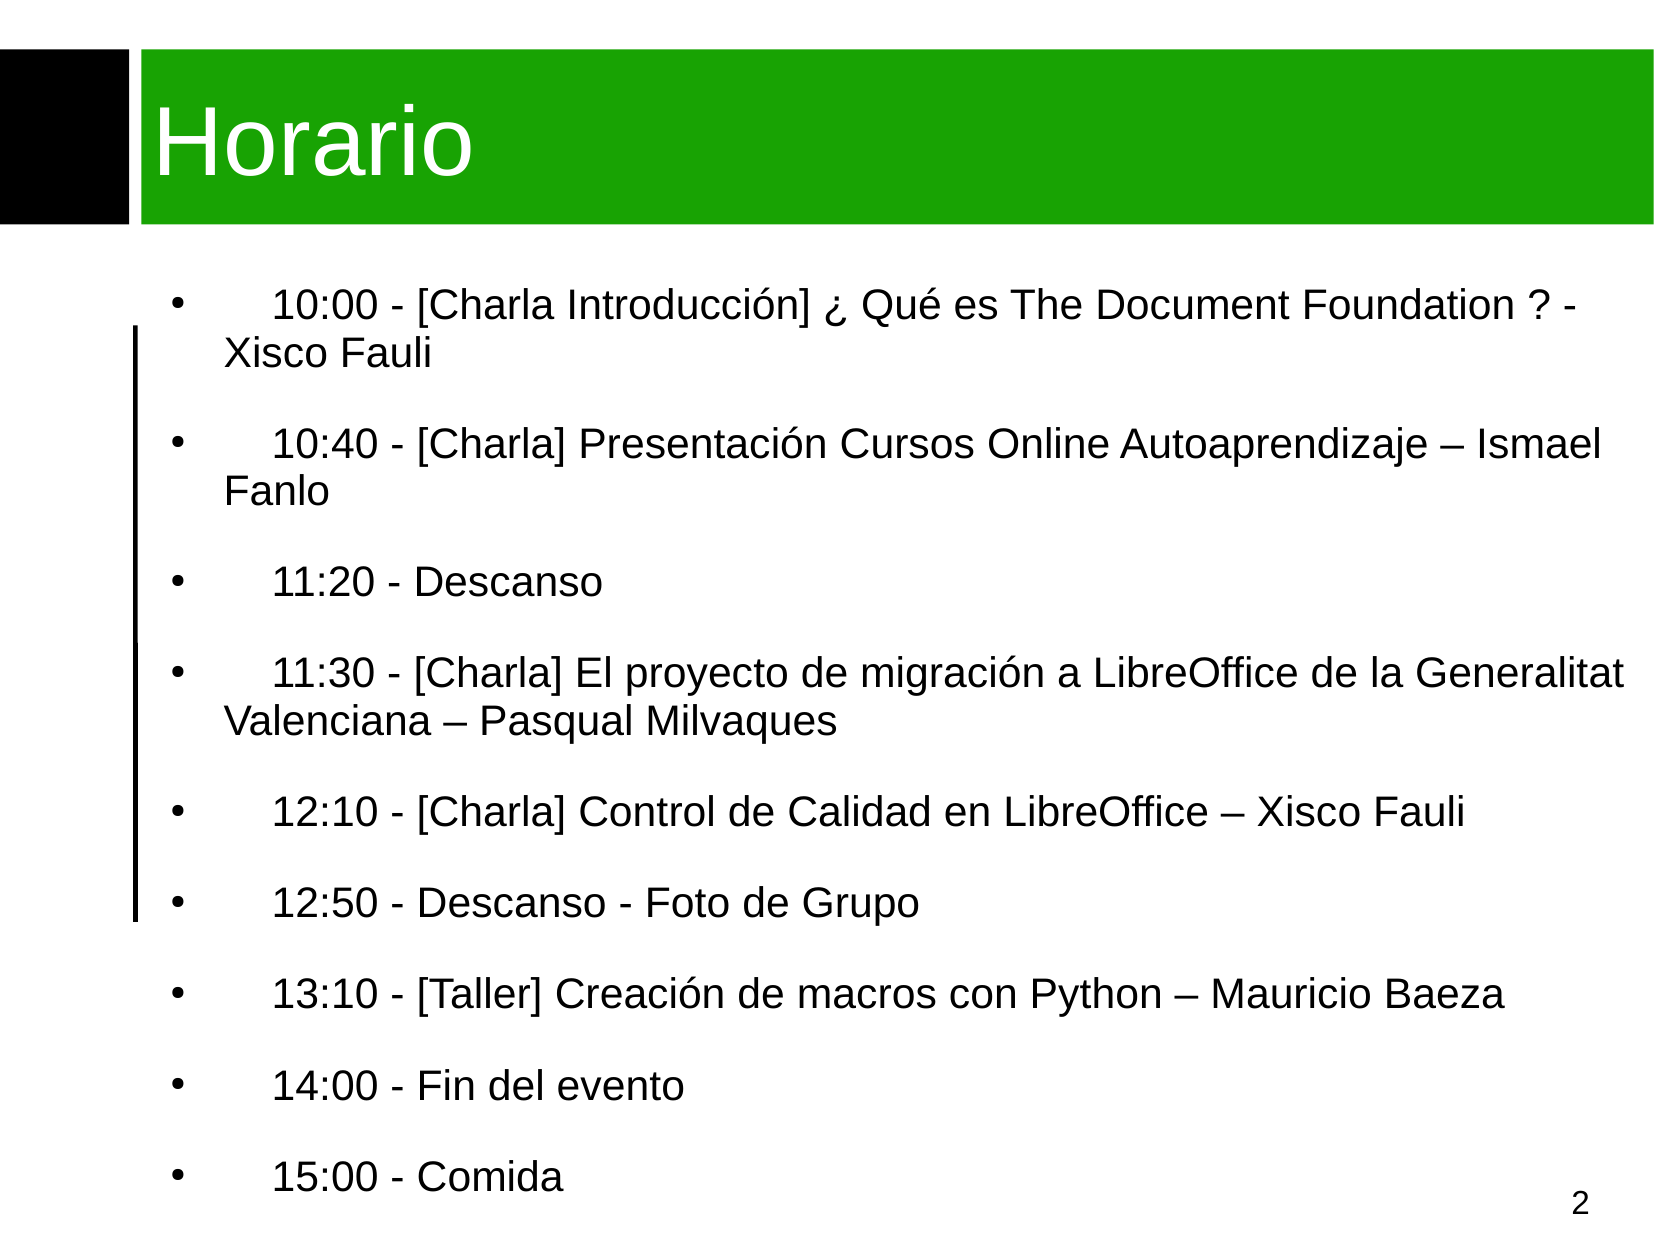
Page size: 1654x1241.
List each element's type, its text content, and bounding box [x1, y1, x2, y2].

title Horario [152, 72, 1654, 211]
list 10:00 - [Charla Introducción] ¿ Qué es The Document Foundation ? - Xisco Fauli 10:40 - [Charla] Presentación Cursos Online Autoaprendizaje – Ismael Fanlo 11:20 - Descanso 11:30 - [Charla] El proyecto de migración a LibreOffice de la Generalitat Valenciana – Pasqual Milvaques 12:10 - [Charla] Control de Calidad en LibreOffice – Xisco Fauli 12:50 - Descanso - Foto de Grupo 13:10 - [Taller] Creación de macros con Python – Mauricio Baeza 14:00 - Fin del evento 15:00 - Comida [152, 280, 1654, 1241]
